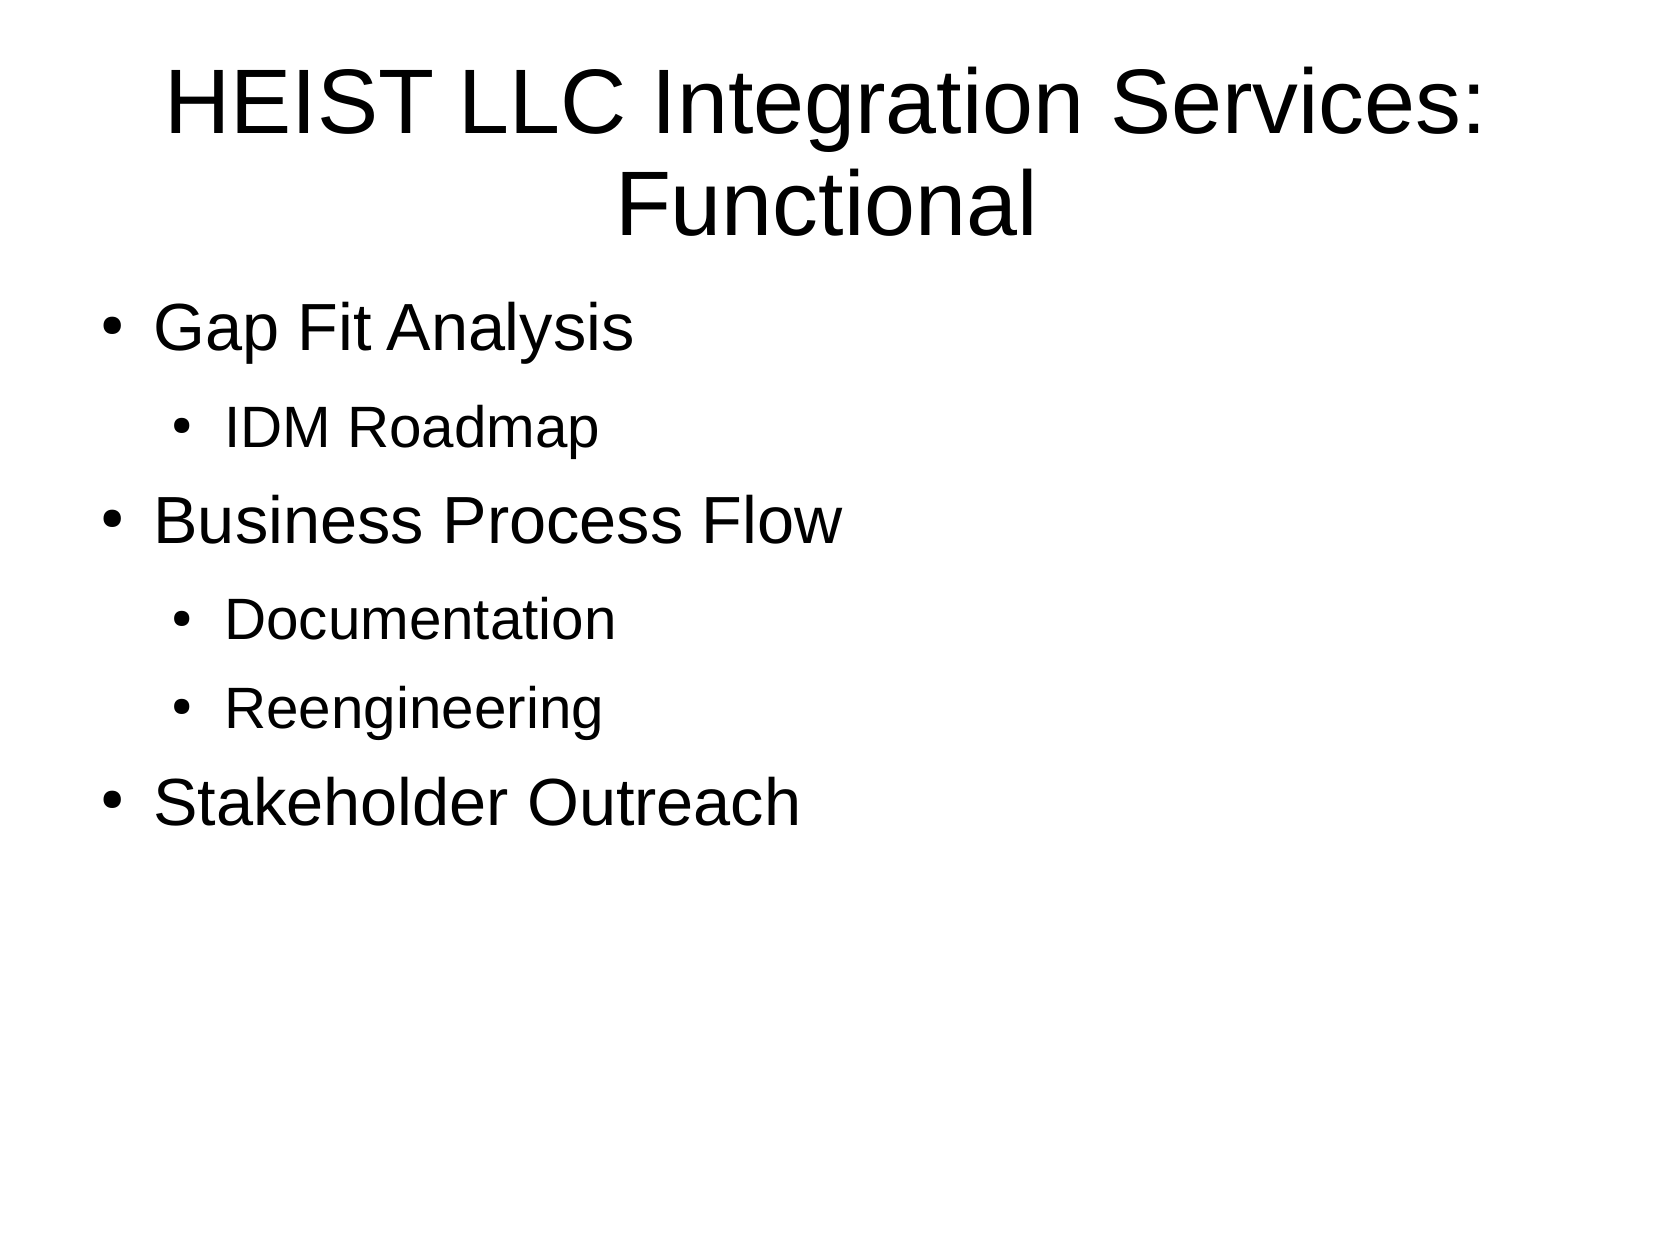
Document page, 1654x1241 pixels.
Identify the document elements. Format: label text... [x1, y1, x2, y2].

title HEIST LLC Integration Services: Functional [82, 49, 1571, 257]
list Gap Fit Analysis IDM Roadmap Business Process Flow Documentation Reengineering Stakeholder Outreach [82, 290, 1571, 1109]
